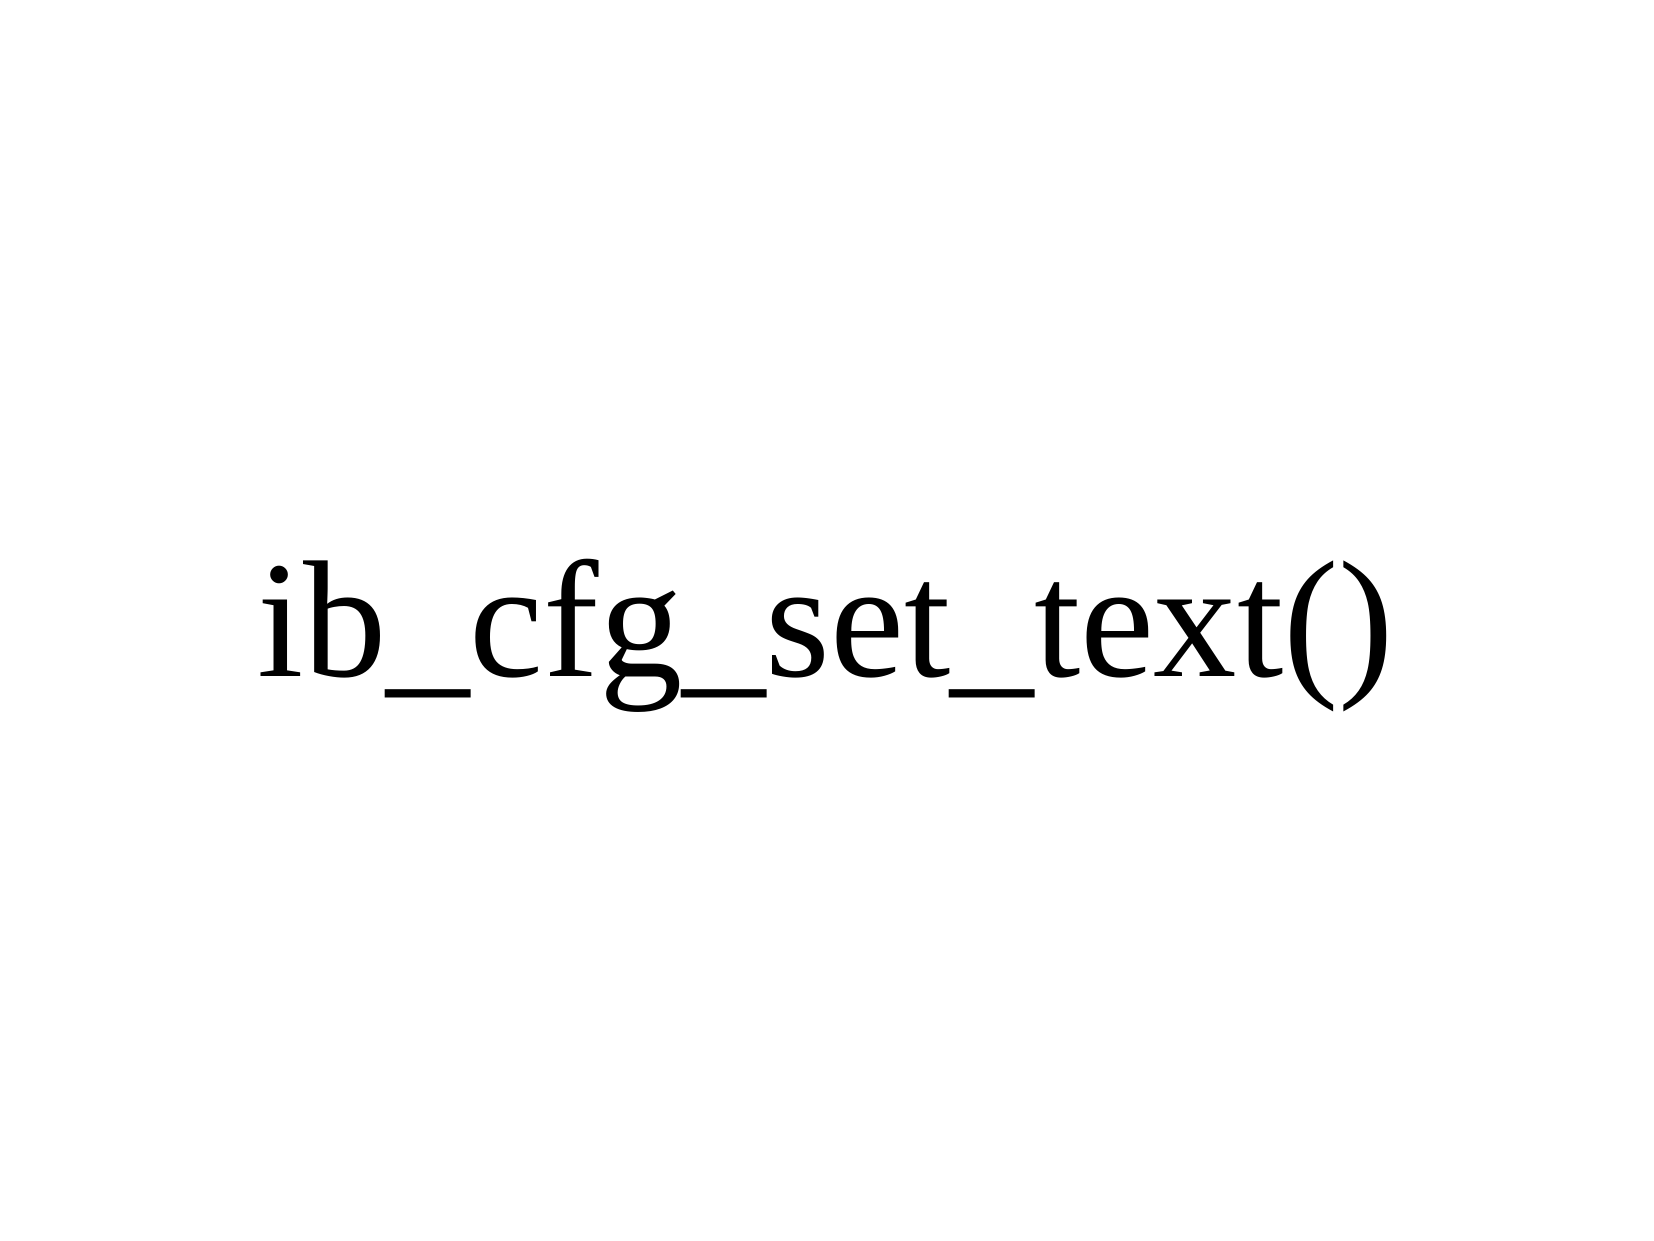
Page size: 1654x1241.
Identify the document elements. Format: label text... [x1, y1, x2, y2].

title ib_cfg_set_text() [0, 516, 1654, 724]
